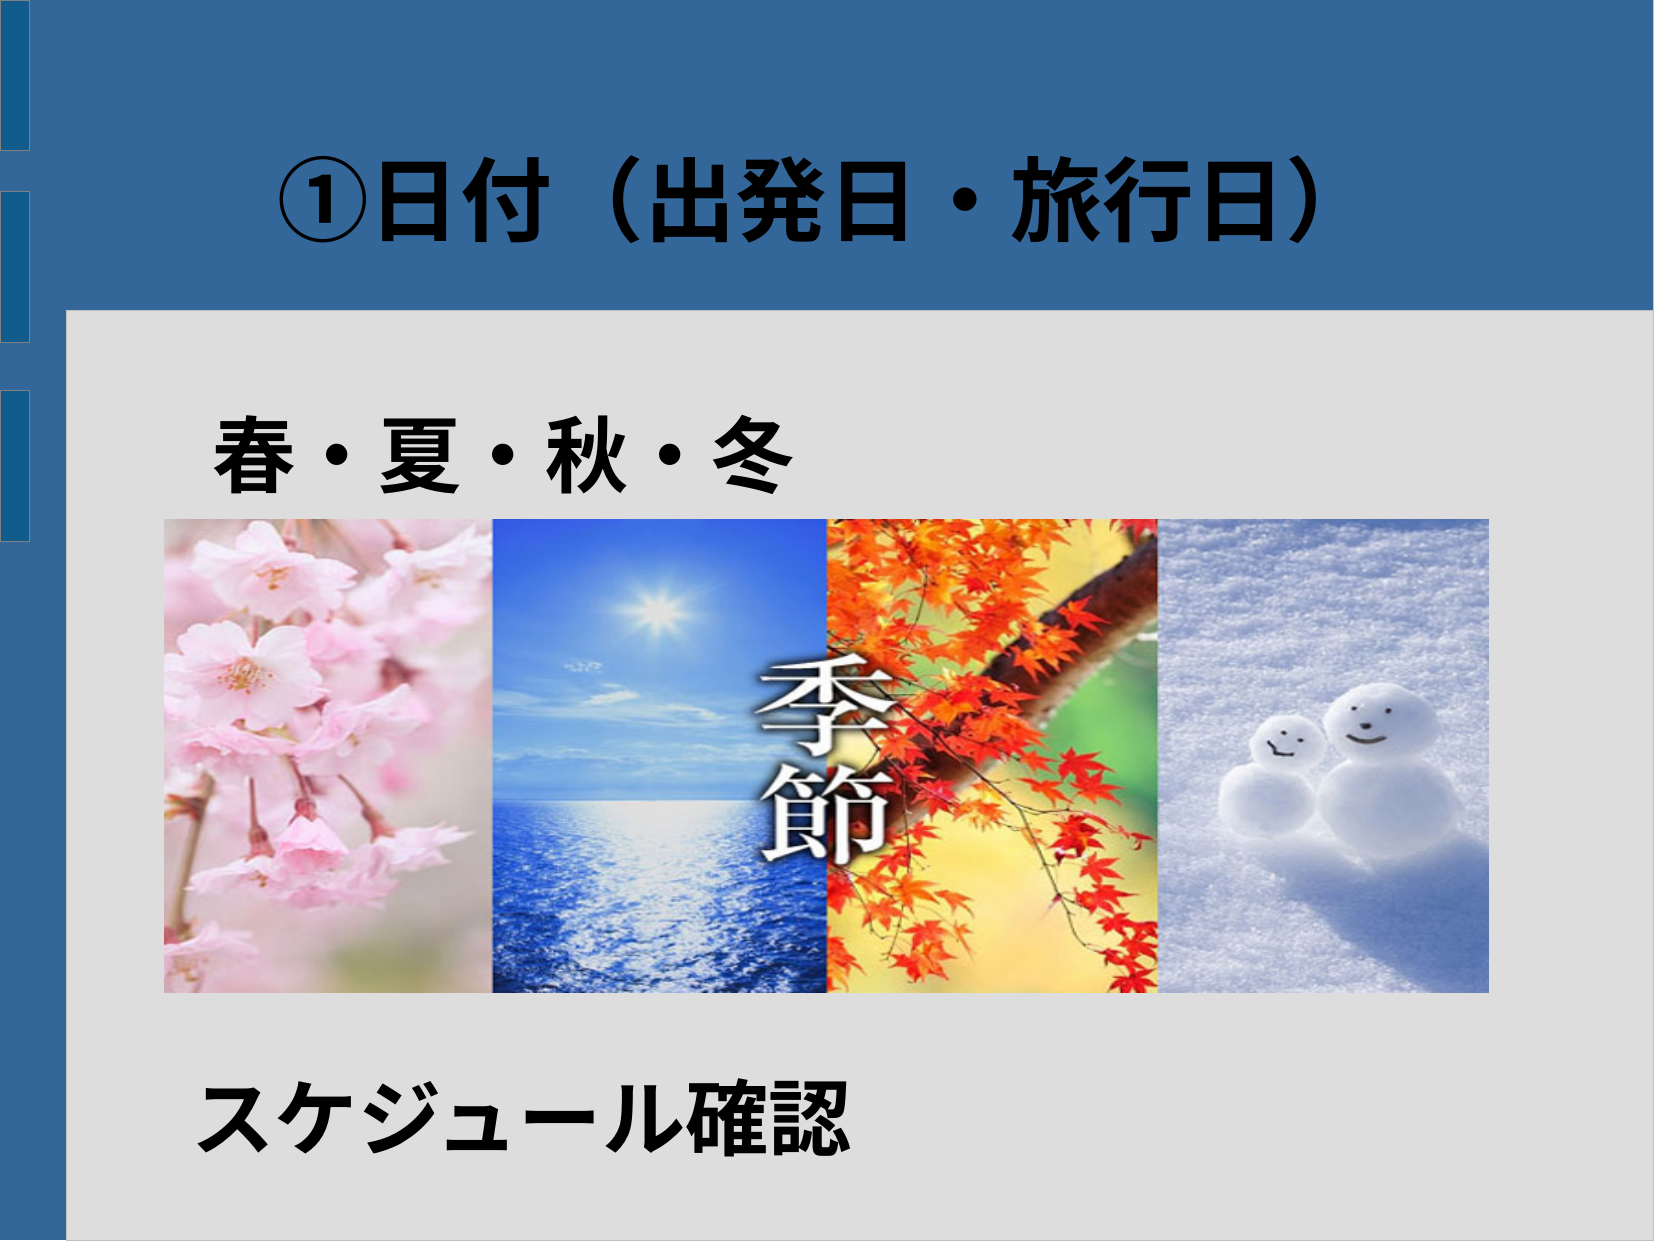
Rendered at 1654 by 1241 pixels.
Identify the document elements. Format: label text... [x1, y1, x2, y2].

title ①日付（出発日・旅行日） [121, 91, 1534, 299]
text_box スケジュール確認 [177, 1045, 887, 1144]
list 春・夏・秋・冬 [141, 389, 1536, 540]
picture [164, 519, 1489, 993]
